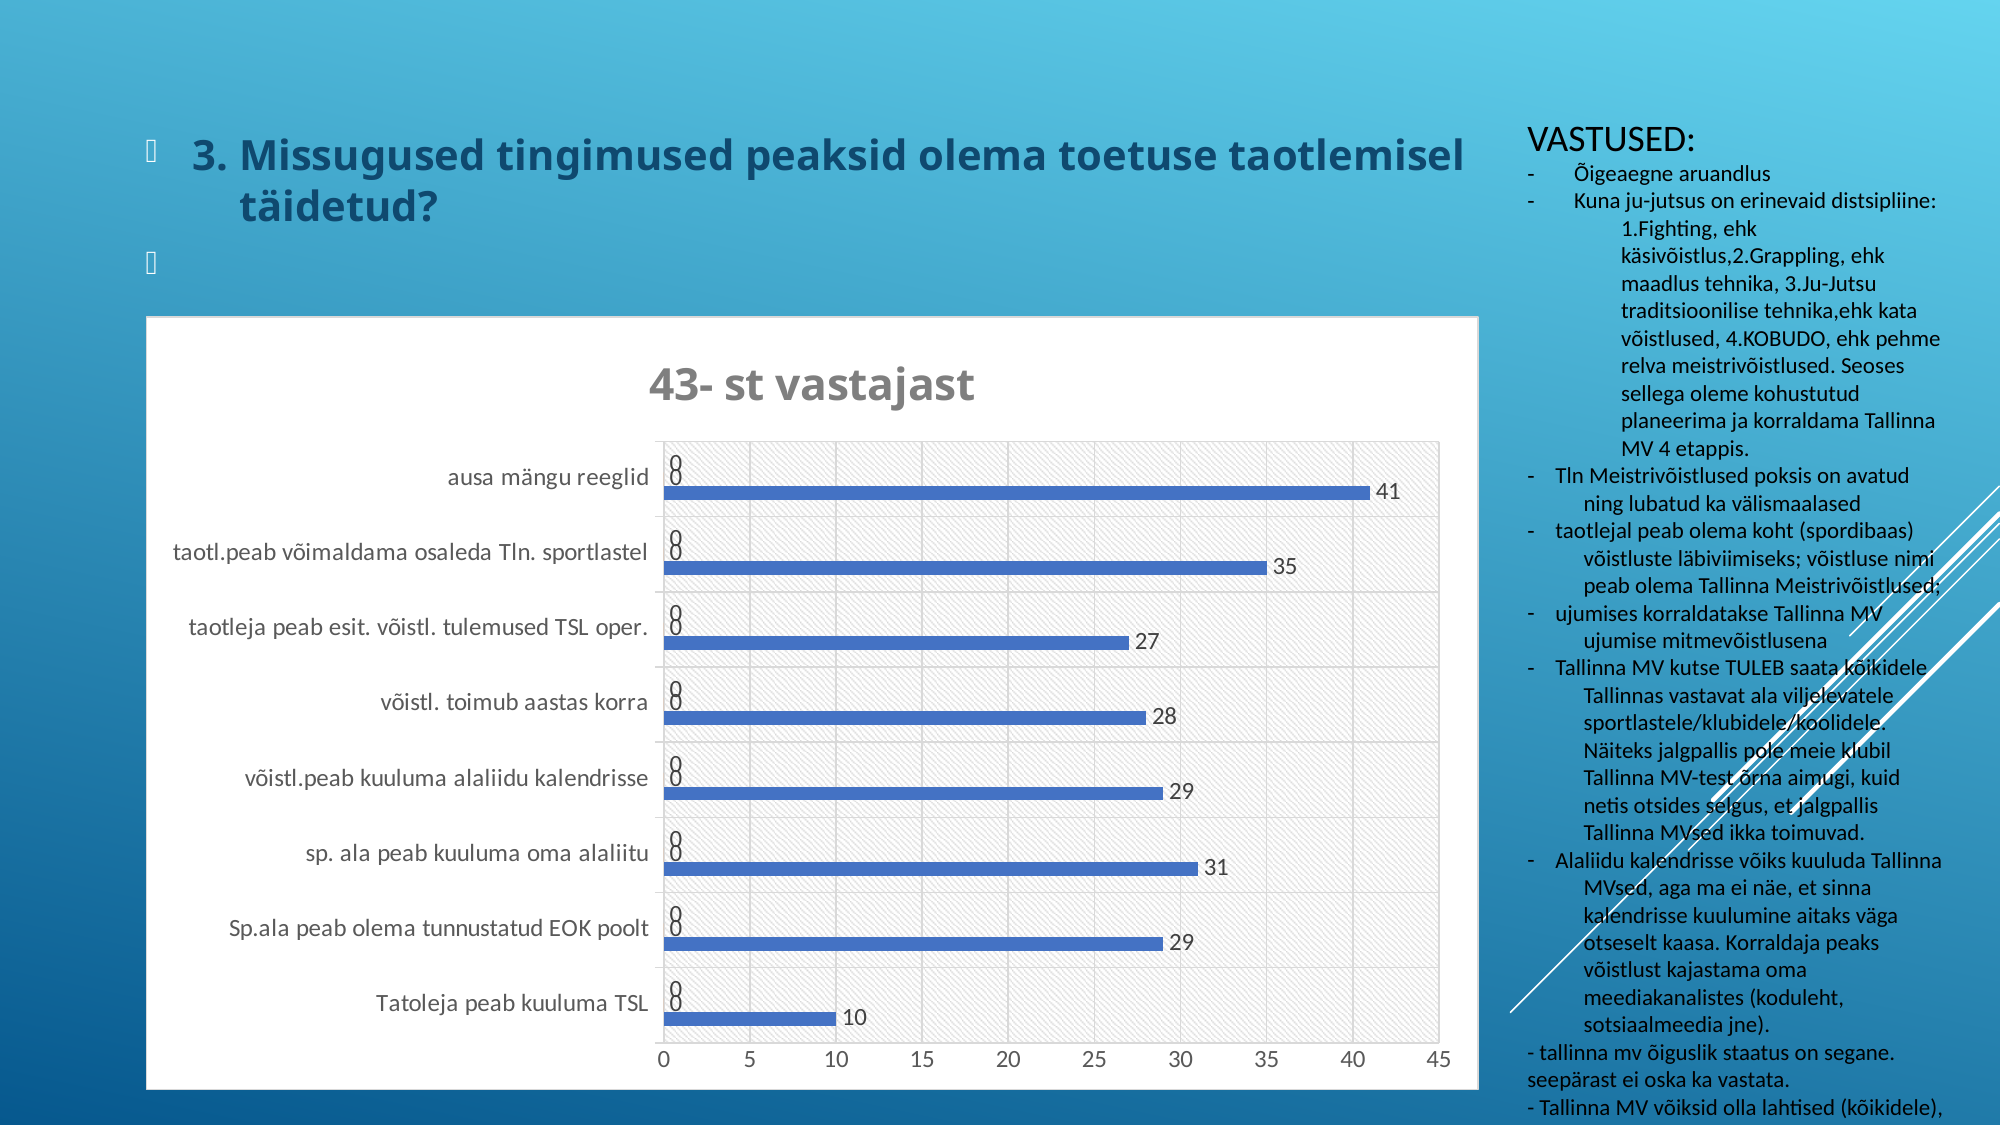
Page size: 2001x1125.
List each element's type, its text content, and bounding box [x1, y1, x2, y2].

list 3. Missugused tingimused peaksid olema toetuse taotlemisel täidetud? [130, 0, 1531, 508]
chart [145, 316, 1479, 1091]
text_box VASTUSED: Õigeaegne aruandlus Kuna ju-jutsus on erinevaid distsipliine: 1.Fighting, ehk käsivõistlus,2.Grappling, ehk maadlus tehnika, 3.Ju-Jutsu traditsioonilise tehnika,ehk kata võistlused, 4.KOBUDO, ehk pehme relva meistrivõistlused. Seoses sellega oleme kohustutud planeerima ja korraldama Tallinna MV 4 etappis. Tln Meistrivõistlused poksis on avatud ning lubatud ka välismaalased taotlejal peab olema koht (spordibaas) võistluste läbiviimiseks; võistluse nimi peab olema Tallinna Meistrivõistlused; ujumises korraldatakse Tallinna MV ujumise mitmevõistlusena Tallinna MV kutse TULEB saata kõikidele Tallinnas vastavat ala viljelevatele sportlastele/klubidele/koolidele. Näiteks jalgpallis pole meie klubil Tallinna MV-test õrna aimugi, kuid netis otsides selgus, et jalgpallis Tallinna MVsed ikka toimuvad. Alaliidu kalendrisse võiks kuuluda Tallinna MVsed, aga ma ei näe, et sinna kalendrisse kuulumine aitaks väga otseselt kaasa. Korraldaja peaks võistlust kajastama oma meediakanalistes (koduleht, sotsiaalmeedia jne). - tallinna mv õiguslik staatus on segane. seepärast ei oska ka vastata. - Tallinna MV võiksid olla lahtised (kõikidele), vähemalt meie spordialal. - Võistlus võiks olla rahvusvahelises kalendris. [1512, 106, 1967, 1125]
